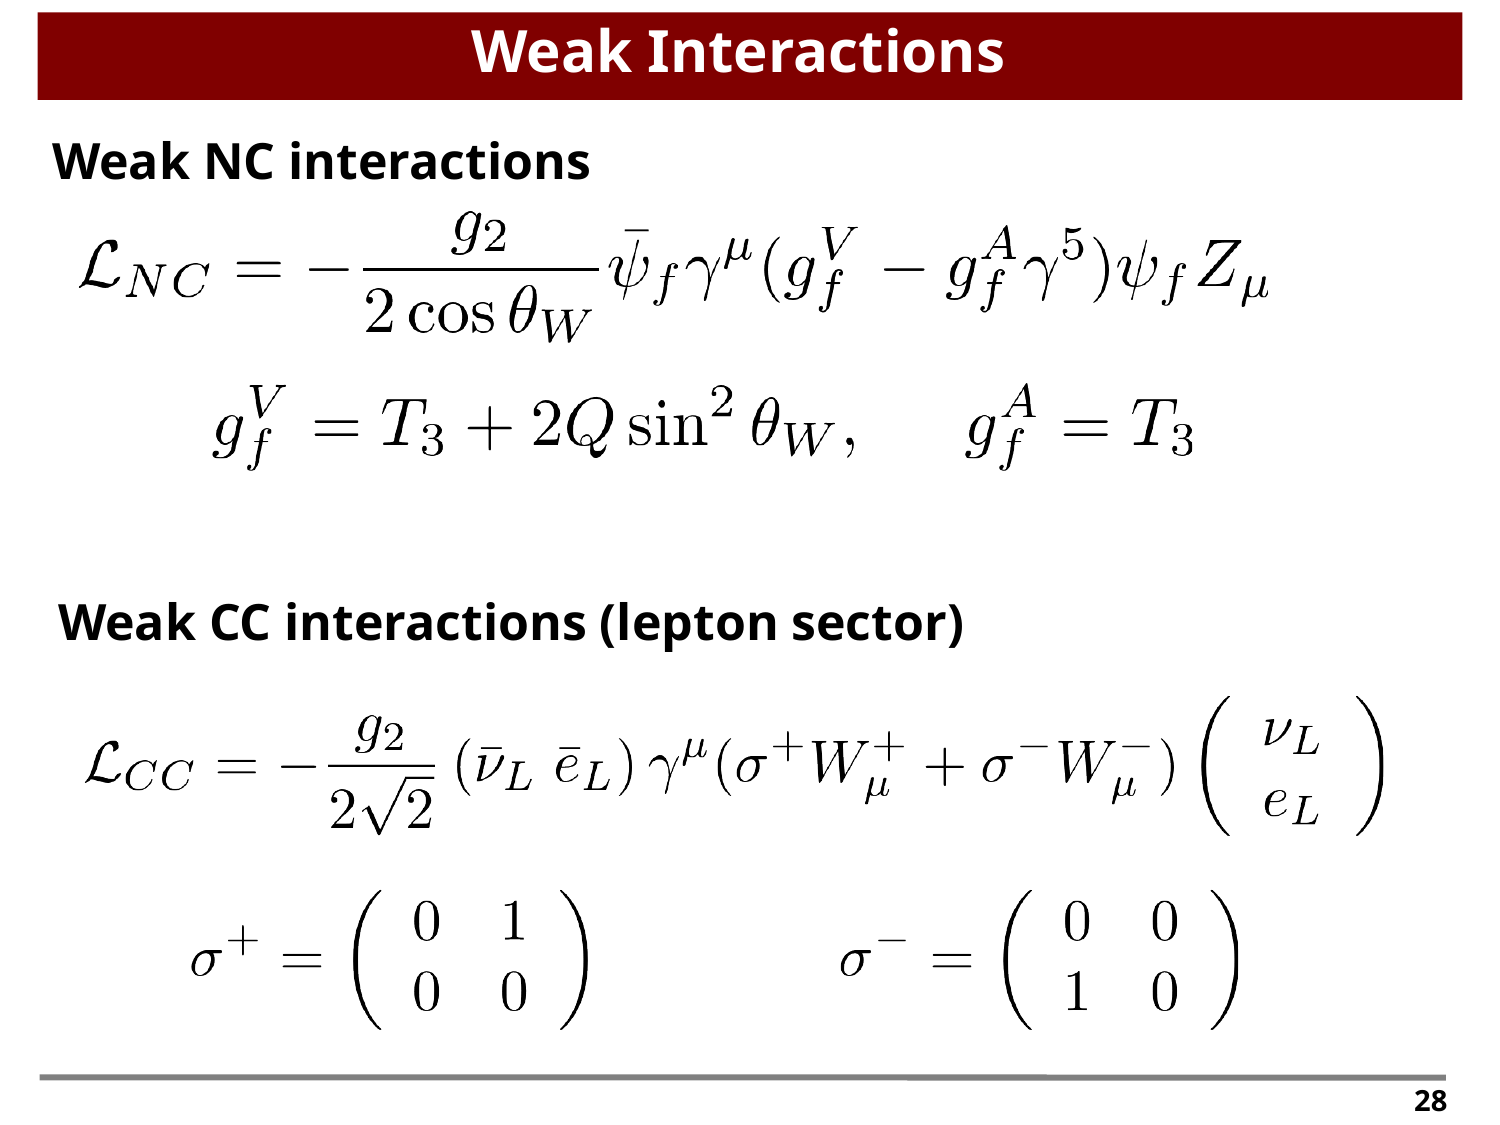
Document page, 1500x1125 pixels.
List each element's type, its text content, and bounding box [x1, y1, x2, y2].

picture [84, 695, 1384, 836]
picture [78, 211, 1268, 343]
picture [212, 383, 1193, 471]
title Weak Interactions [132, 12, 1345, 96]
picture [191, 889, 588, 1030]
list Weak CC interactions (lepton sector) [43, 590, 1450, 686]
list Weak NC interactions [37, 129, 1444, 225]
picture [840, 889, 1239, 1030]
